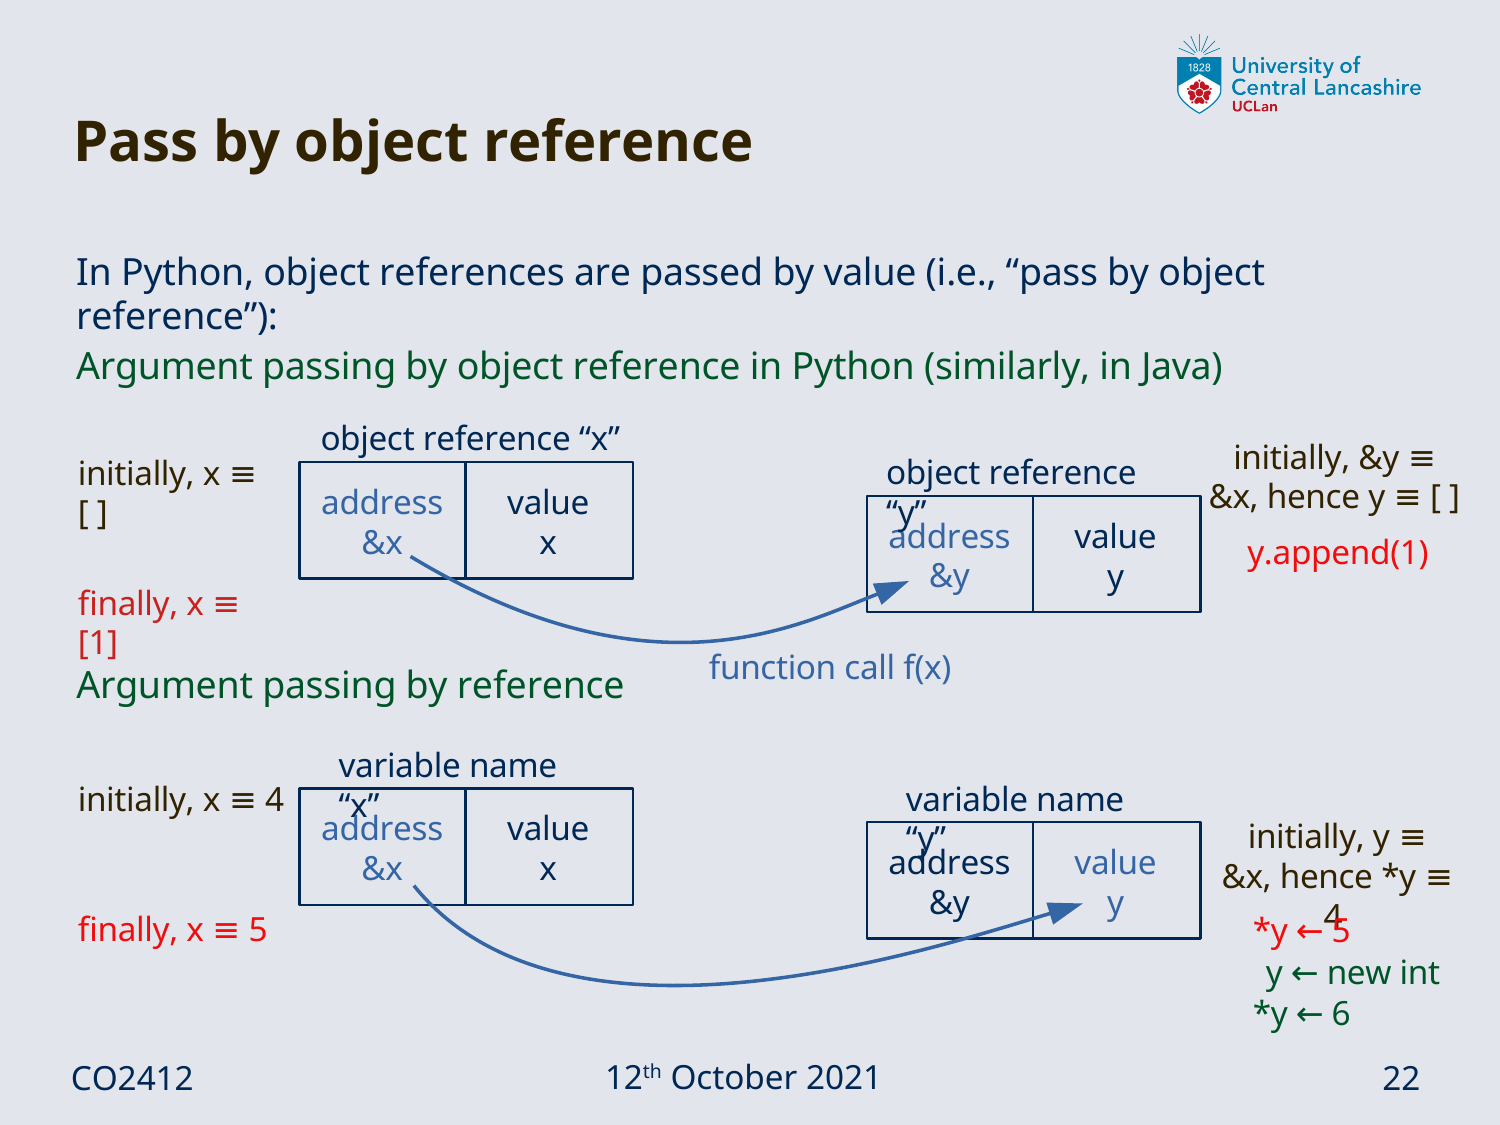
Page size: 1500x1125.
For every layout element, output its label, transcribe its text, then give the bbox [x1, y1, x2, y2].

text_box value y [1050, 507, 1181, 603]
text_box variable name “y” [891, 770, 1182, 826]
text_box object reference “y” [871, 443, 1199, 499]
text_box address &x [304, 473, 460, 569]
title Pass by object reference [58, 93, 1475, 186]
text_box Argument passing by reference [59, 653, 1349, 714]
text_box variable name “x” [323, 736, 614, 792]
text_box Argument passing by object reference in Python (similarly, in Java) [59, 334, 1348, 395]
text_box function call f(x) [682, 638, 979, 694]
text_box initially, x ≡ 4 [63, 770, 302, 826]
text_box initially, y ≡ &x, hence *y ≡ 4 [1206, 807, 1468, 903]
text_box y.append(1) [1215, 524, 1461, 580]
text_box initially, x ≡ [ ] [63, 444, 302, 500]
text_box address &y [872, 833, 1027, 929]
text_box In Python, object references are passed by value (i.e., “pass by object reference”): [59, 240, 1462, 300]
text_box value x [483, 800, 613, 895]
text_box address &y [872, 507, 1027, 603]
picture [1177, 34, 1421, 93]
text_box finally, x ≡ [1] [63, 574, 302, 629]
text_box value x [483, 473, 613, 569]
text_box initially, &y ≡ &x, hence y ≡ [ ] [1190, 428, 1479, 524]
text_box object reference “x” [305, 410, 640, 465]
text_box *y ← 5 [1224, 902, 1389, 958]
text_box *y ← 6 [1224, 985, 1389, 1040]
text_box value y [1050, 833, 1181, 929]
text_box address &x [304, 799, 460, 895]
text_box finally, x ≡ 5 [63, 900, 302, 956]
text_box y ← new int [1247, 943, 1459, 999]
